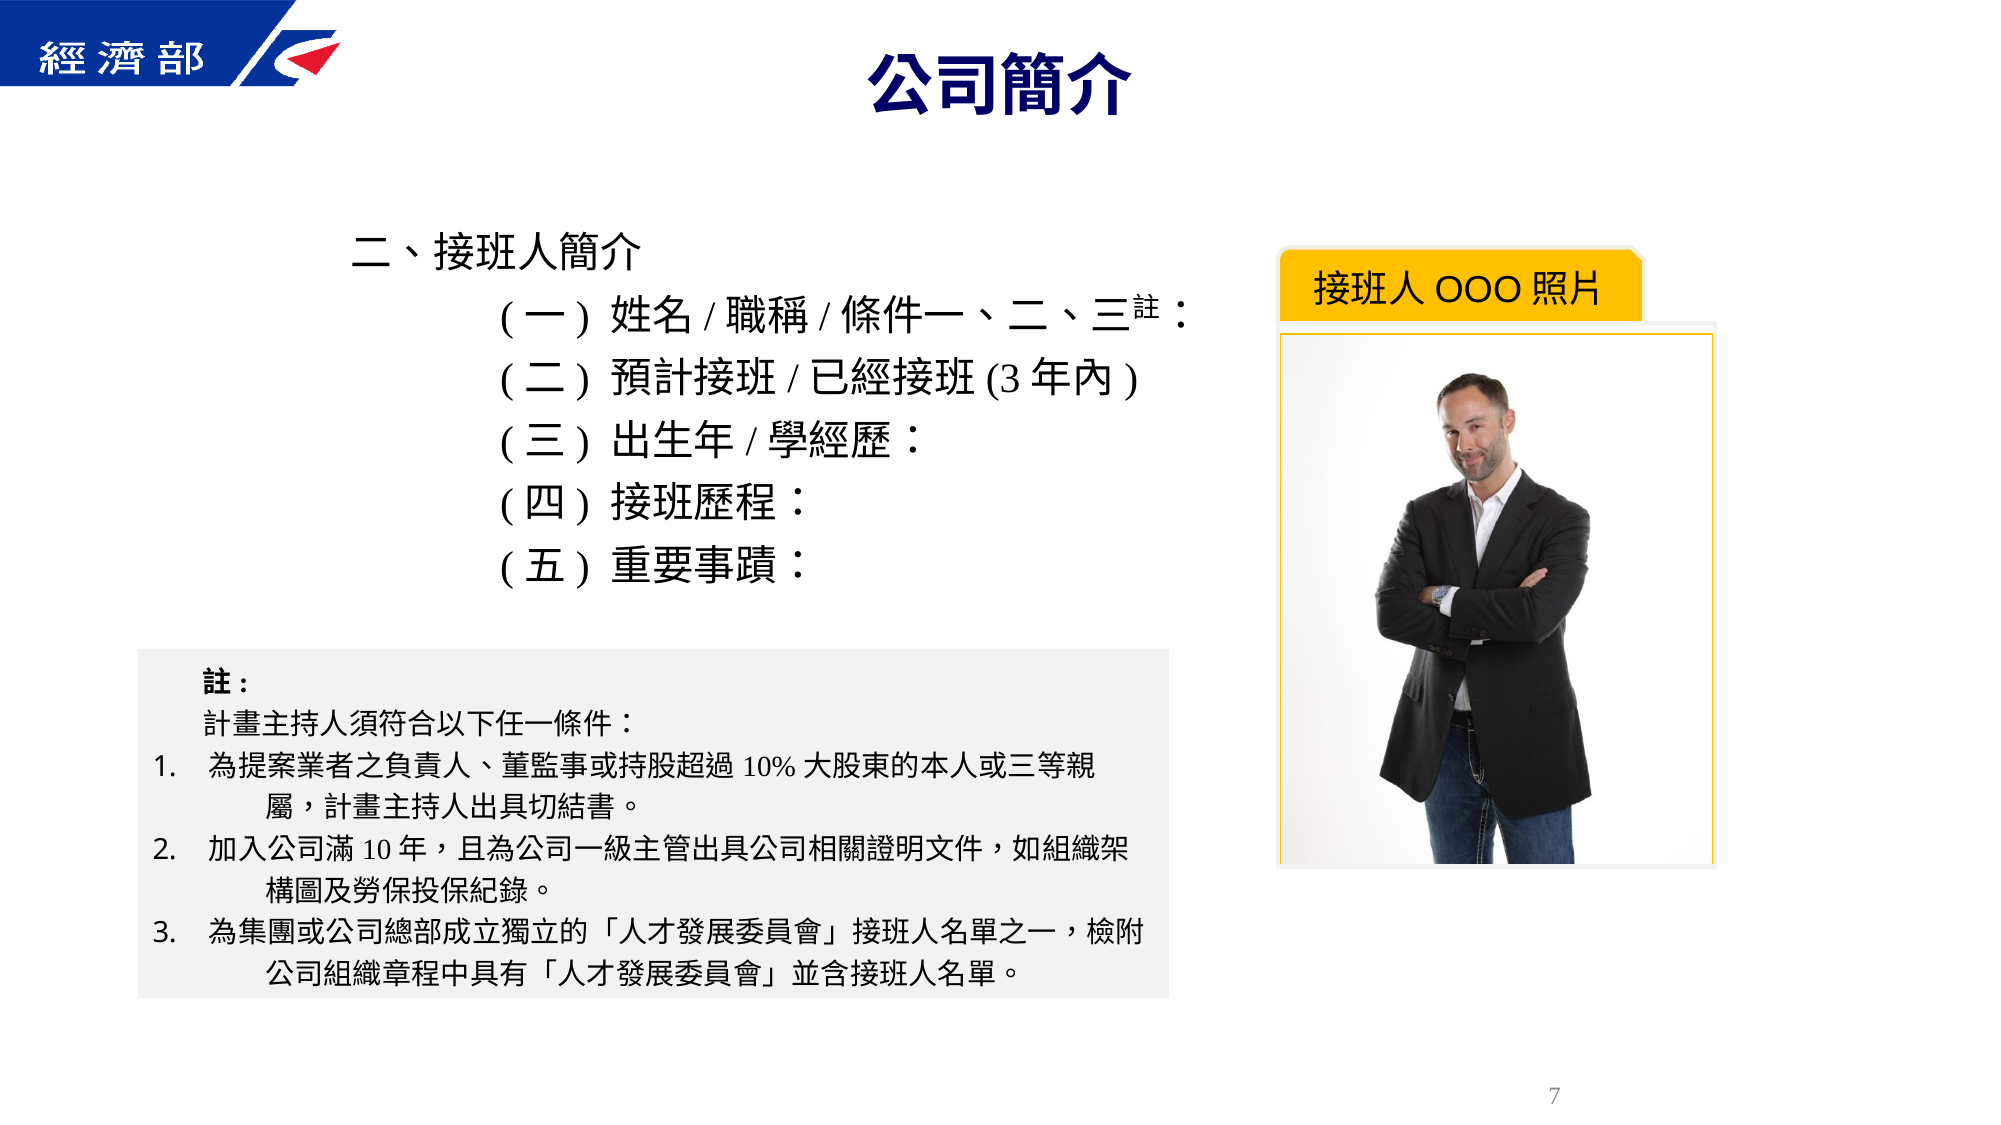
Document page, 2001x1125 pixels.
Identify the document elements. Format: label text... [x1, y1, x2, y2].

text_box 6 [1533, 1065, 2000, 1125]
text_box 接班人OOO照片 [1278, 247, 1645, 321]
picture [1281, 334, 1713, 864]
text_box 二、接班人簡介 (一) 姓名/職稱/條件一、二、三註： (二) 預計接班/已經接班(3年內) (三) 出生年/學經歷： (四) 接班歷程： (五) 重要事蹟： [335, 206, 1741, 595]
text_box 註: 計畫主持人須符合以下任一條件： 為提案業者之負責人、董監事或持股超過10%大股東的本人或三等親屬，計畫主持人出具切結書。 加入公司滿10年，且為公司一級主管出具公司相關證明文件，如組織架構圖及勞保投保紀錄。 為集團或公司總部成立獨立的「人才發展委員會」接班人名單之一，檢附公司組織章程中具有「人才發展委員會」並含接班人名單。 [138, 649, 1169, 998]
title 公司簡介 [324, 23, 1675, 143]
text_box 二、接班人簡介 (一) 姓名/職稱/條件一、二、三註： (二) 預計接班/已經接班(3年內) (三) 出生年/學經歷： (四) 接班歷程： (五) 重要事蹟： [1280, 325, 1713, 333]
